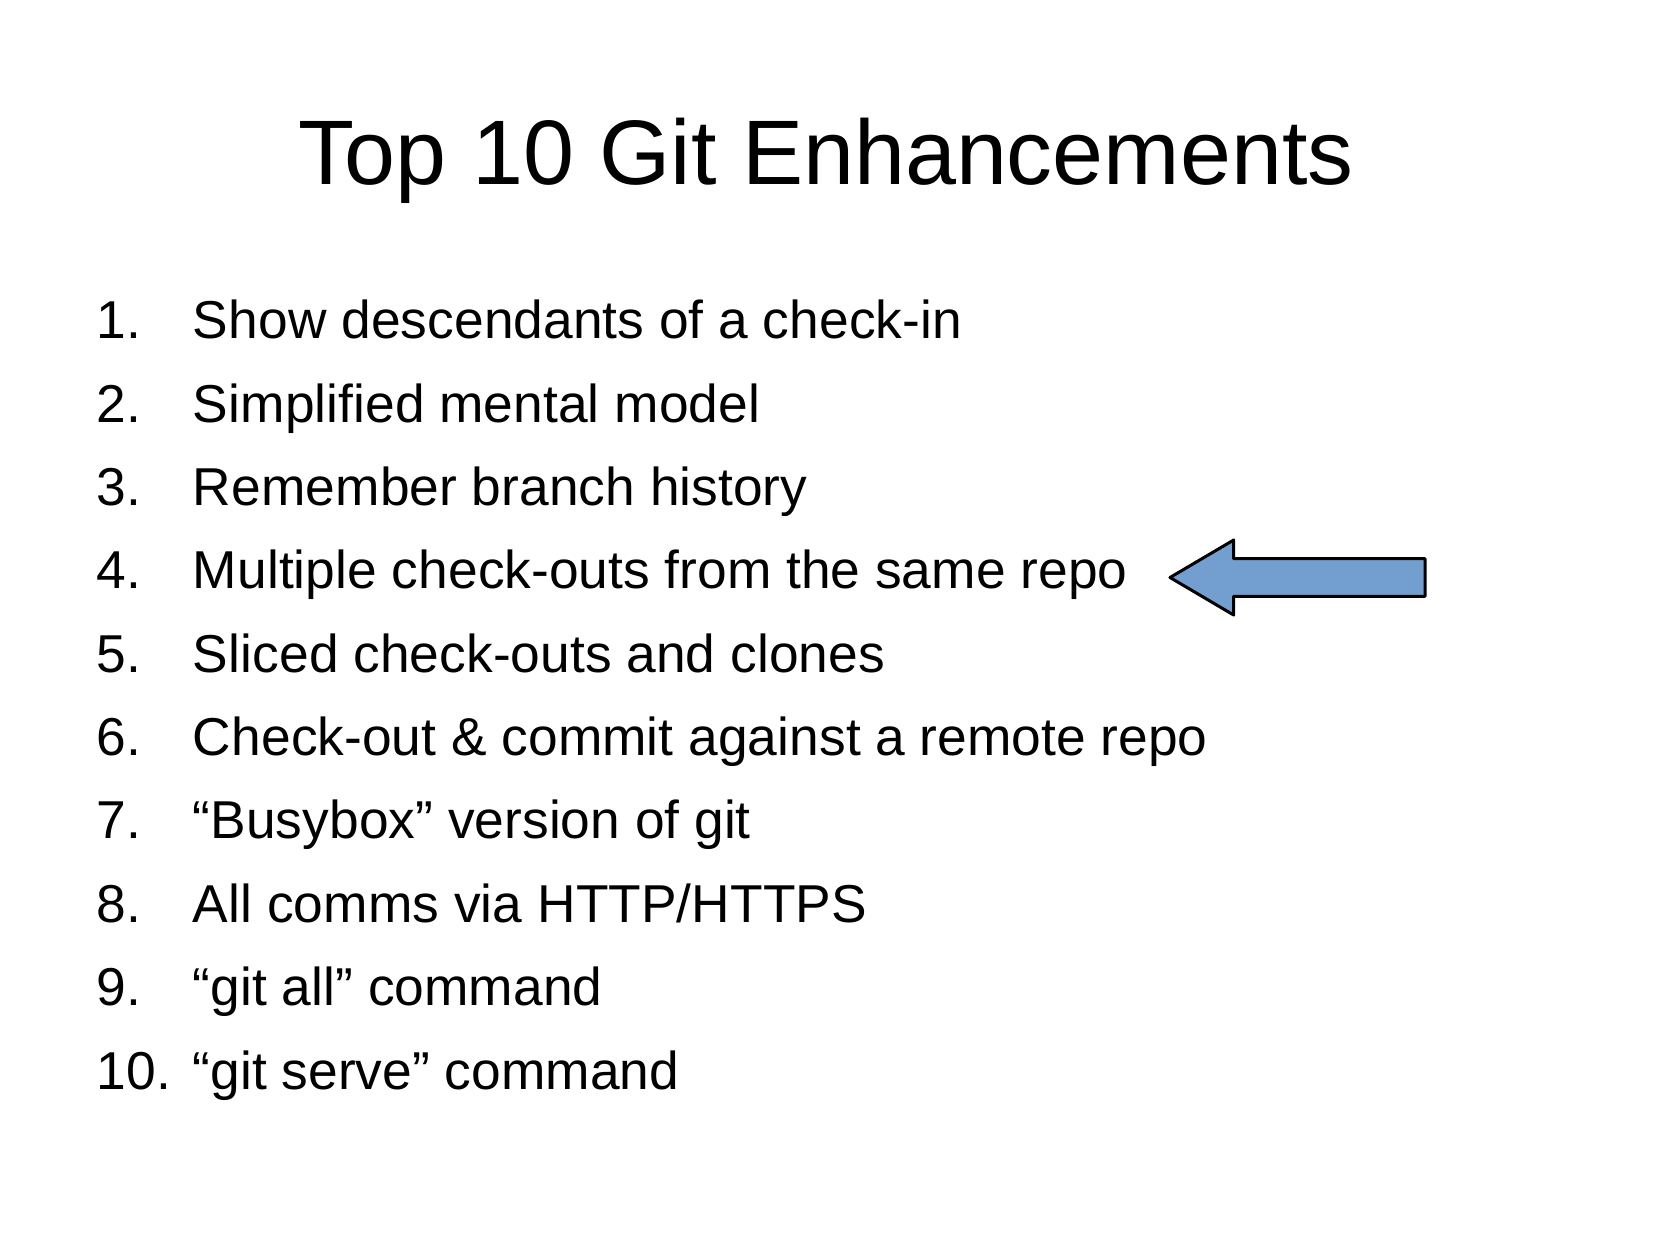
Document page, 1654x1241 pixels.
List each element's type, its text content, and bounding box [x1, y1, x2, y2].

list Show descendants of a check-in Simplified mental model Remember branch history Multiple check-outs from the same repo Sliced check-outs and clones Check-out & commit against a remote repo “Busybox” version of git All comms via HTTP/HTTPS “git all” command “git serve” command [82, 290, 1571, 1109]
title Top 10 Git Enhancements [82, 49, 1571, 257]
text_box [1170, 540, 1426, 616]
